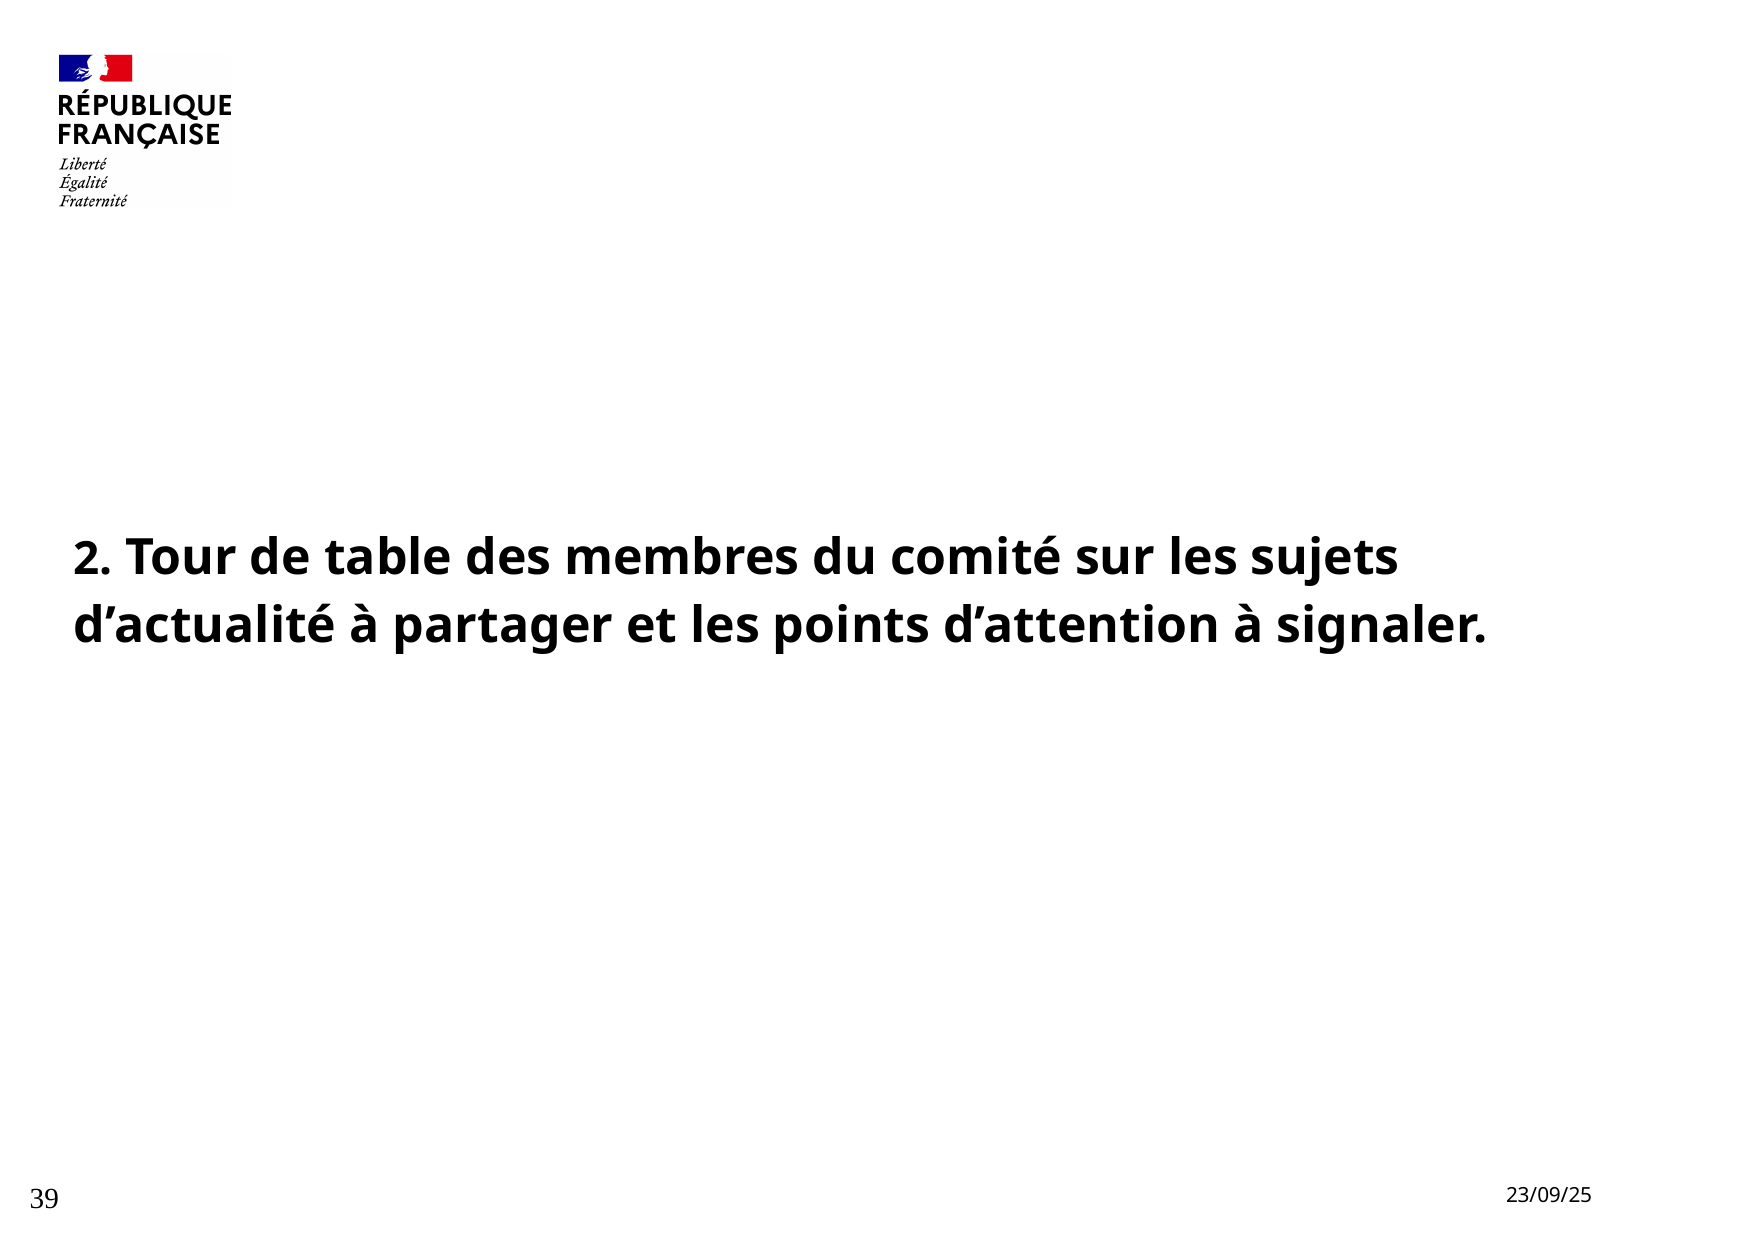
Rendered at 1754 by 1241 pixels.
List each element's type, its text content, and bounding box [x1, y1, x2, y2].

text_box [29, 1179, 173, 1211]
text_box 2. Tour de table des membres du comité sur les sujets d’actualité à partager et les points d’attention à signaler. [59, 513, 1689, 650]
